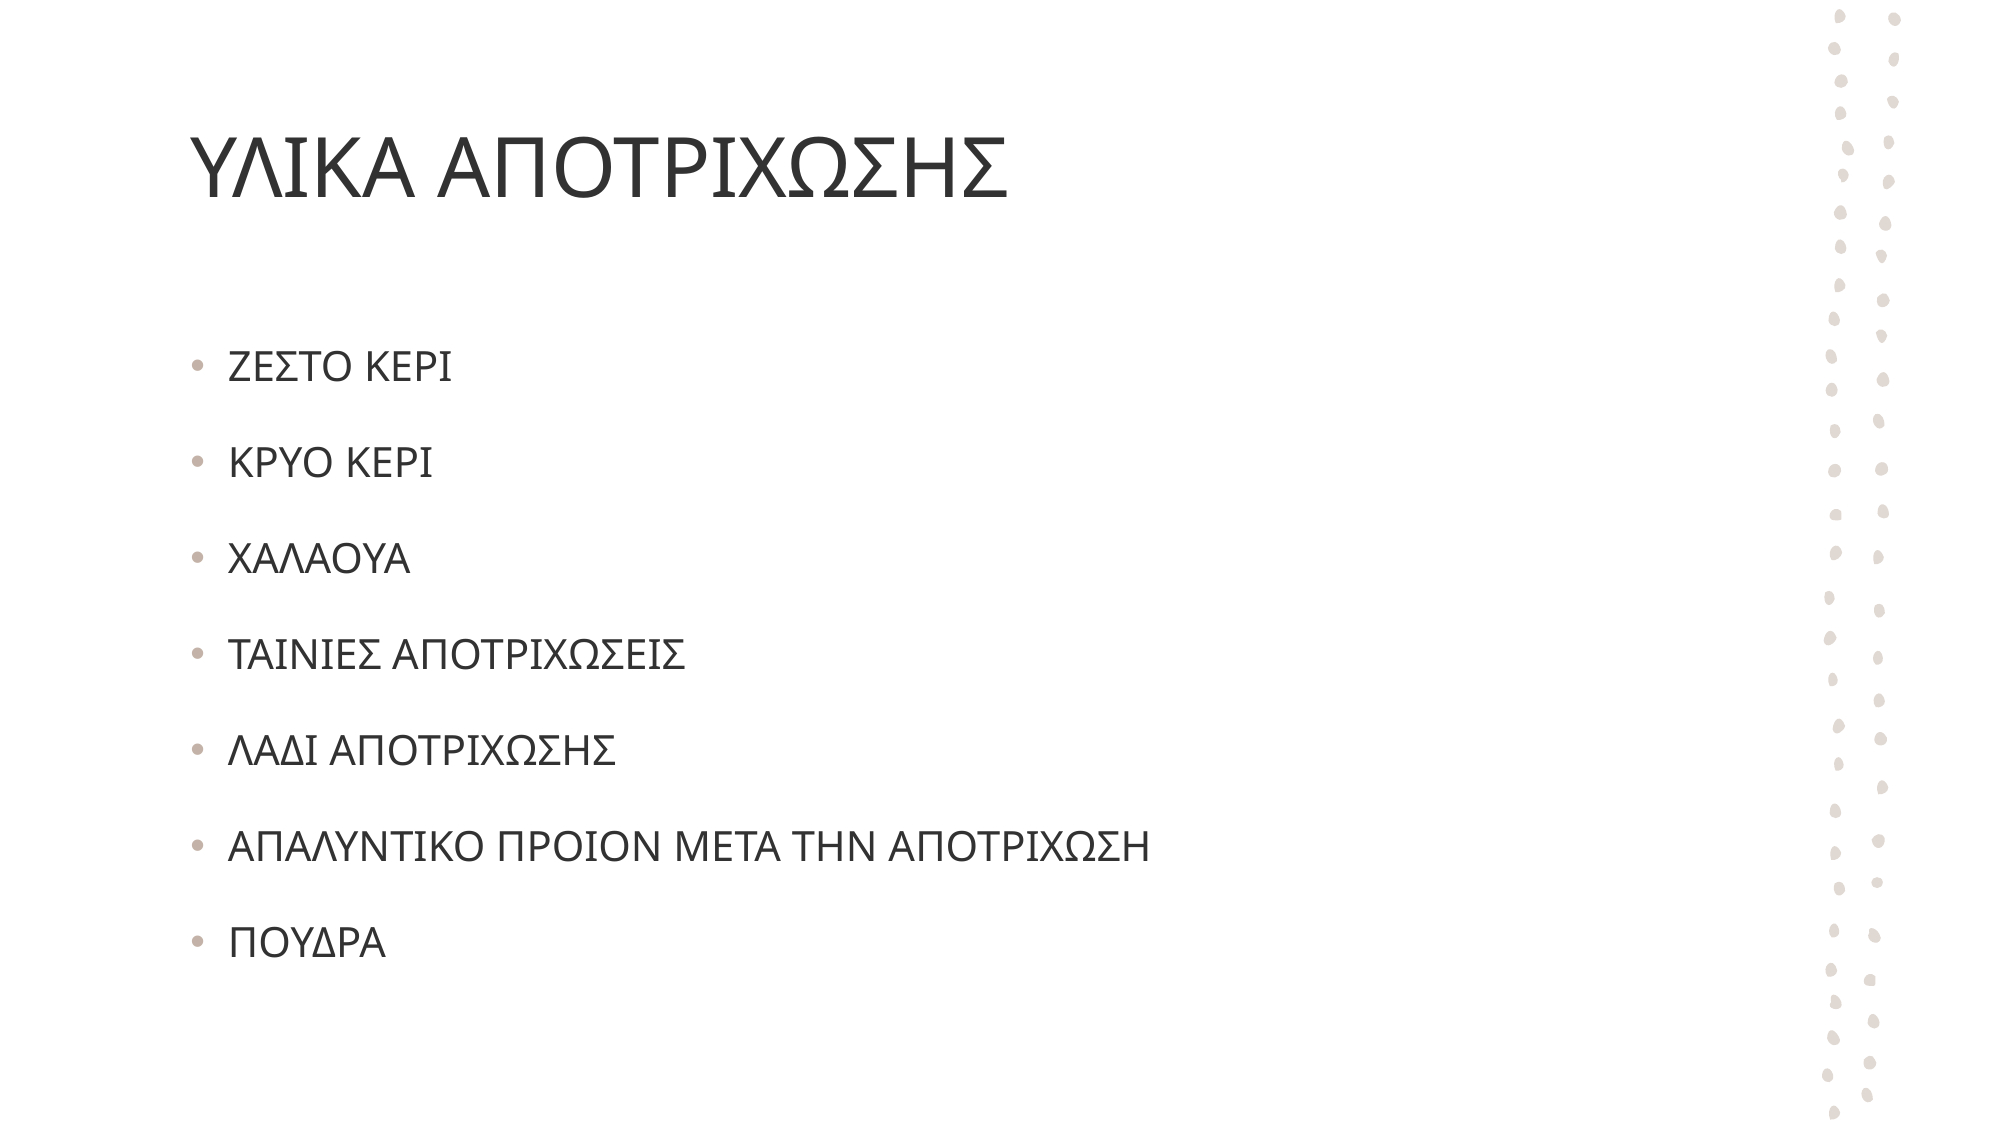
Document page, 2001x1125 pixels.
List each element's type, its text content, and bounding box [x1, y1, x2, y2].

list ΖΕΣΤΟ ΚΕΡΙ ΚΡΥΟ ΚΕΡΙ ΧΑΛΑΟΥΑ ΤΑΙΝΙΕΣ ΑΠΟΤΡΙΧΩΣΕΙΣ ΛΑΔΙ ΑΠΟΤΡΙΧΩΣΗΣ ΑΠΑΛΥΝΤΙΚΟ ΠΡΟΙΟΝ ΜΕΤΑ ΤΗΝ ΑΠΟΤΡΙΧΩΣΗ ΠΟΥΔΡΑ [175, 307, 1756, 1022]
title ΥΛΙΚΑ ΑΠΟΤΡΙΧΩΣΗΣ [175, 82, 1087, 246]
